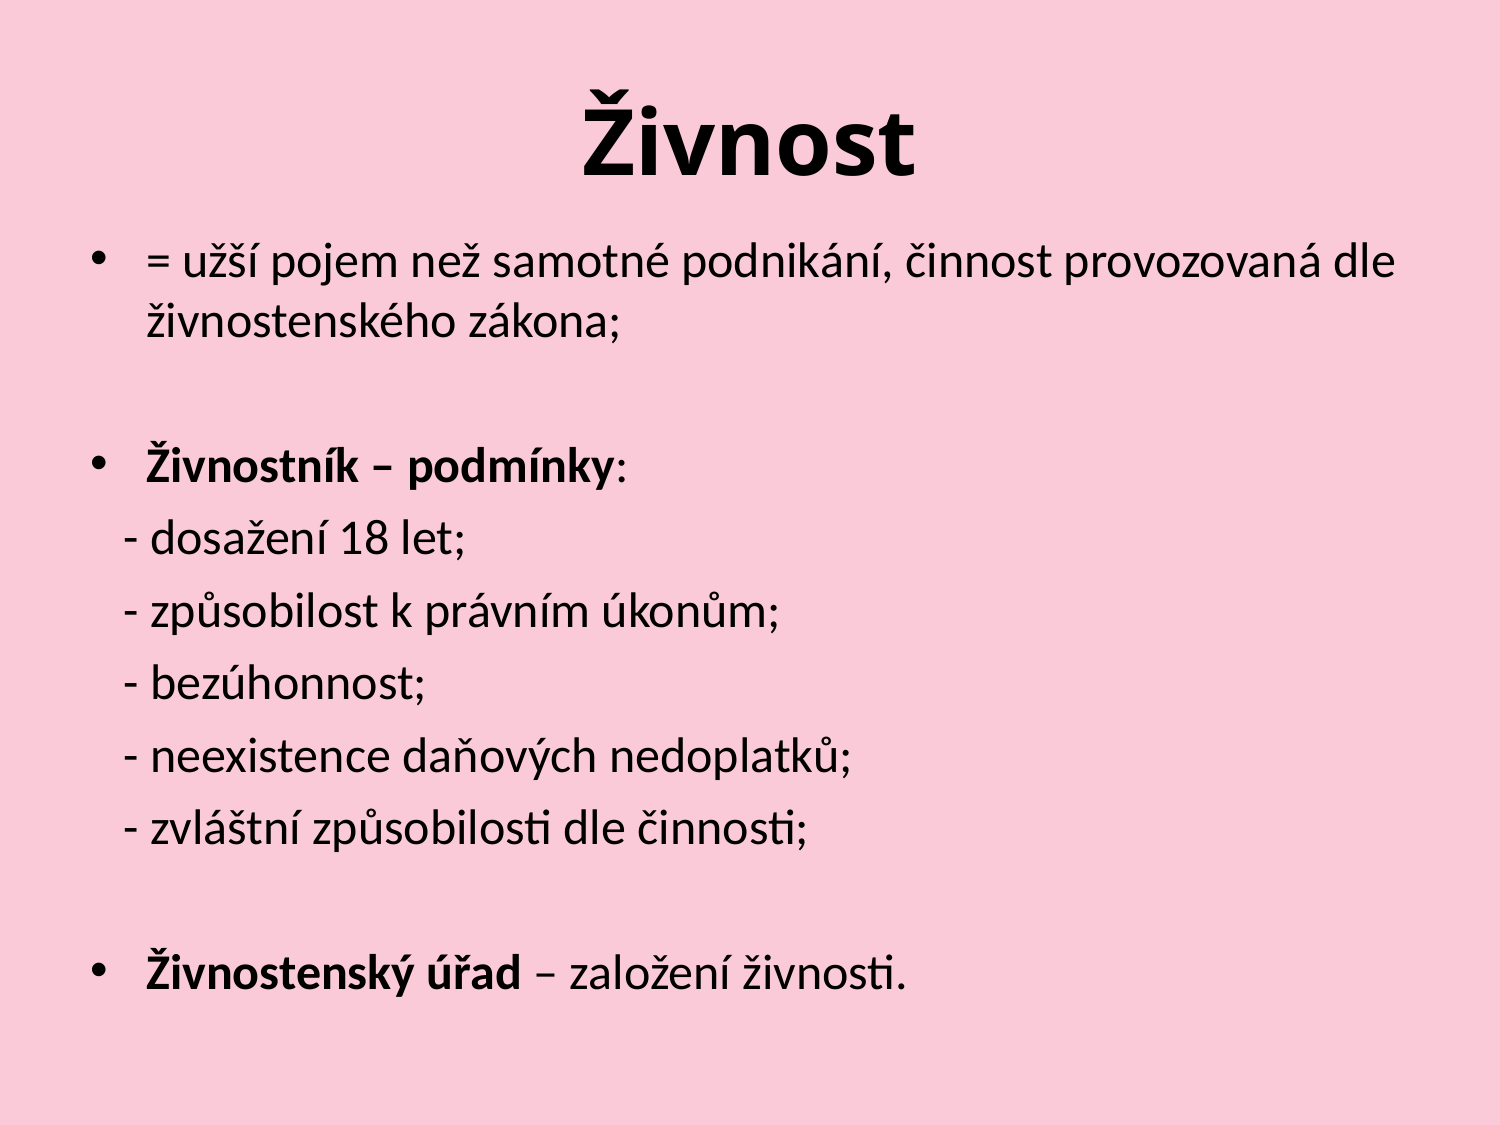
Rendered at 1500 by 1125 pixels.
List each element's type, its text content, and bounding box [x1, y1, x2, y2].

title Živnost [75, 45, 1426, 219]
list = užší pojem než samotné podnikání, činnost provozovaná dle živnostenského zákona; Živnostník – podmínky: - dosažení 18 let; - způsobilost k právním úkonům; - bezúhonnost; - neexistence daňových nedoplatků; - zvláštní způsobilosti dle činnosti; Živnostenský úřad – založení živnosti. [75, 219, 1426, 1008]
